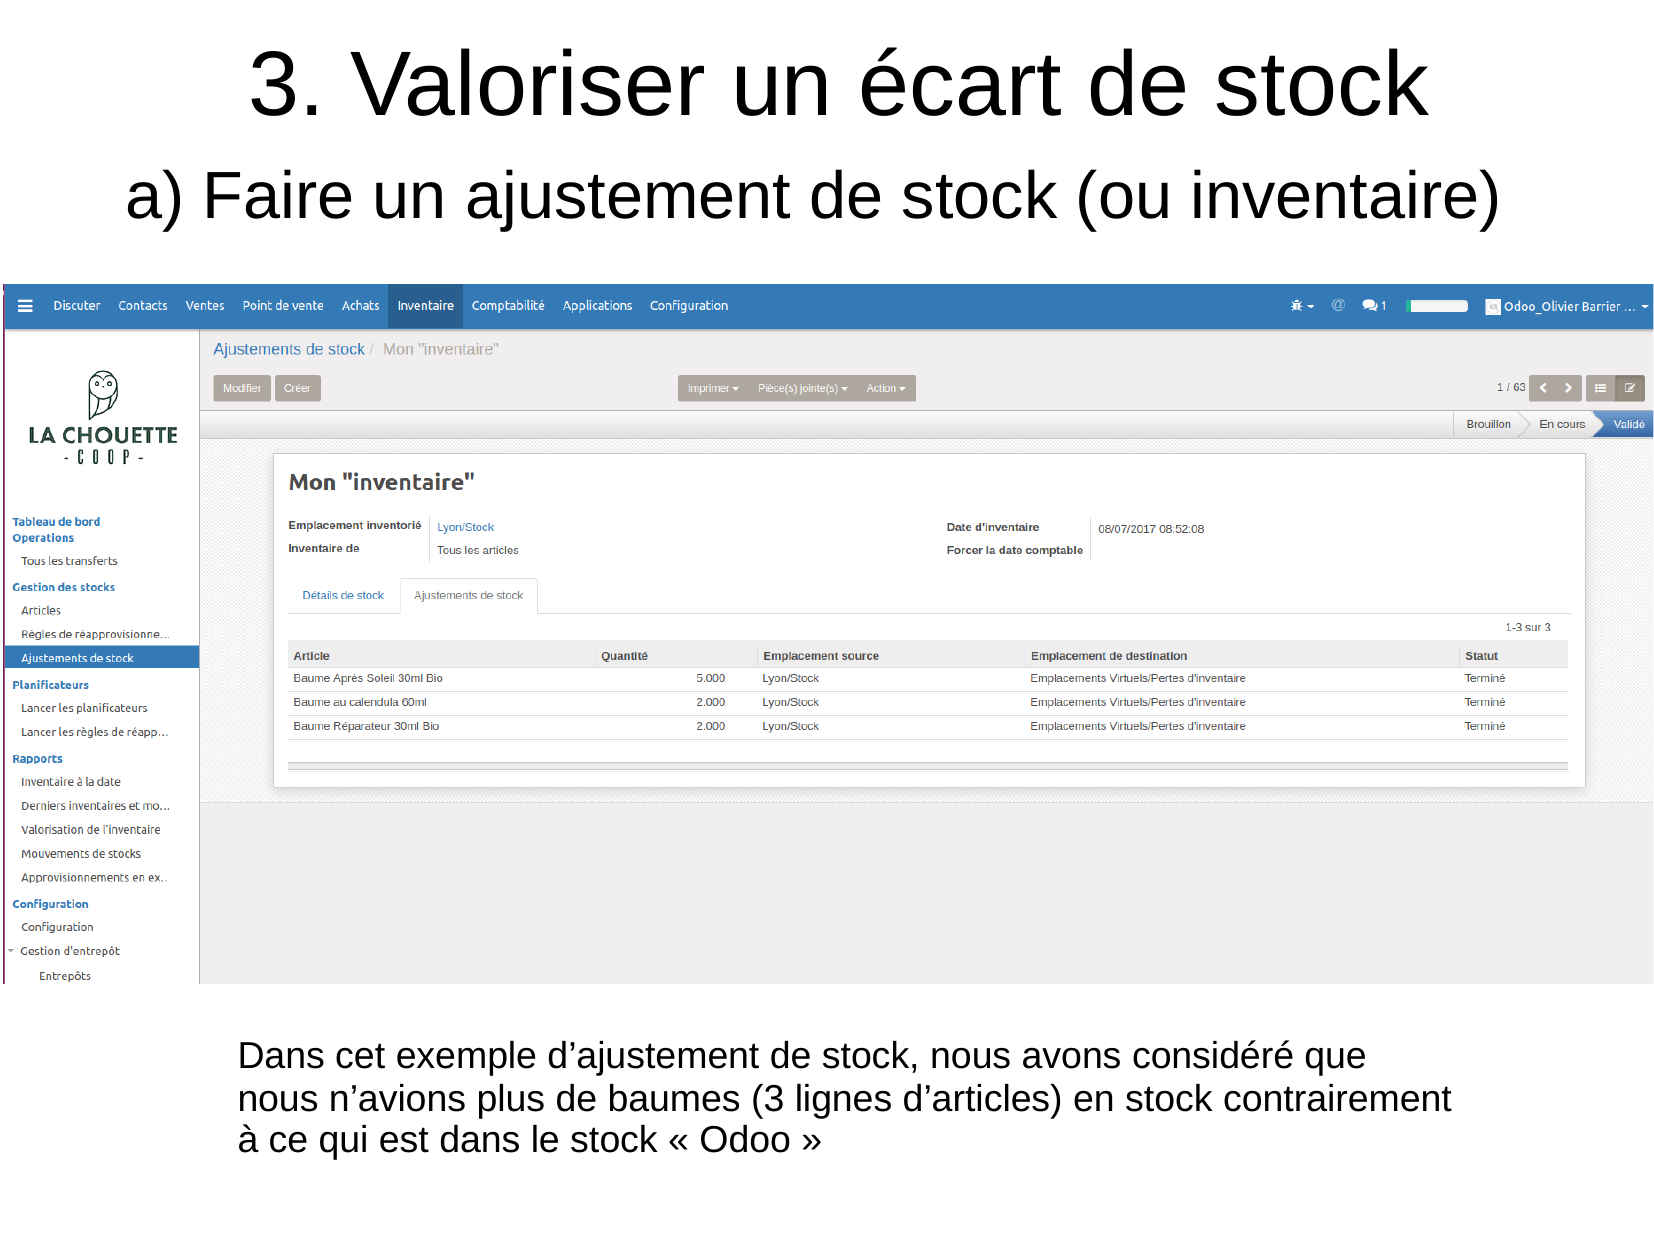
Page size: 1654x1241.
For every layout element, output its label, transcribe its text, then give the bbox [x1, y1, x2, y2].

picture [3, 284, 1654, 984]
text_box Dans cet exemple d’ajustement de stock, nous avons considéré que nous n’avions plus de baumes (3 lignes d’articles) en stock contrairement à ce qui est dans le stock « Odoo » [222, 1027, 1467, 1167]
title 3. Valoriser un écart de stock a) Faire un ajustement de stock (ou inventaire) [82, 31, 1571, 239]
